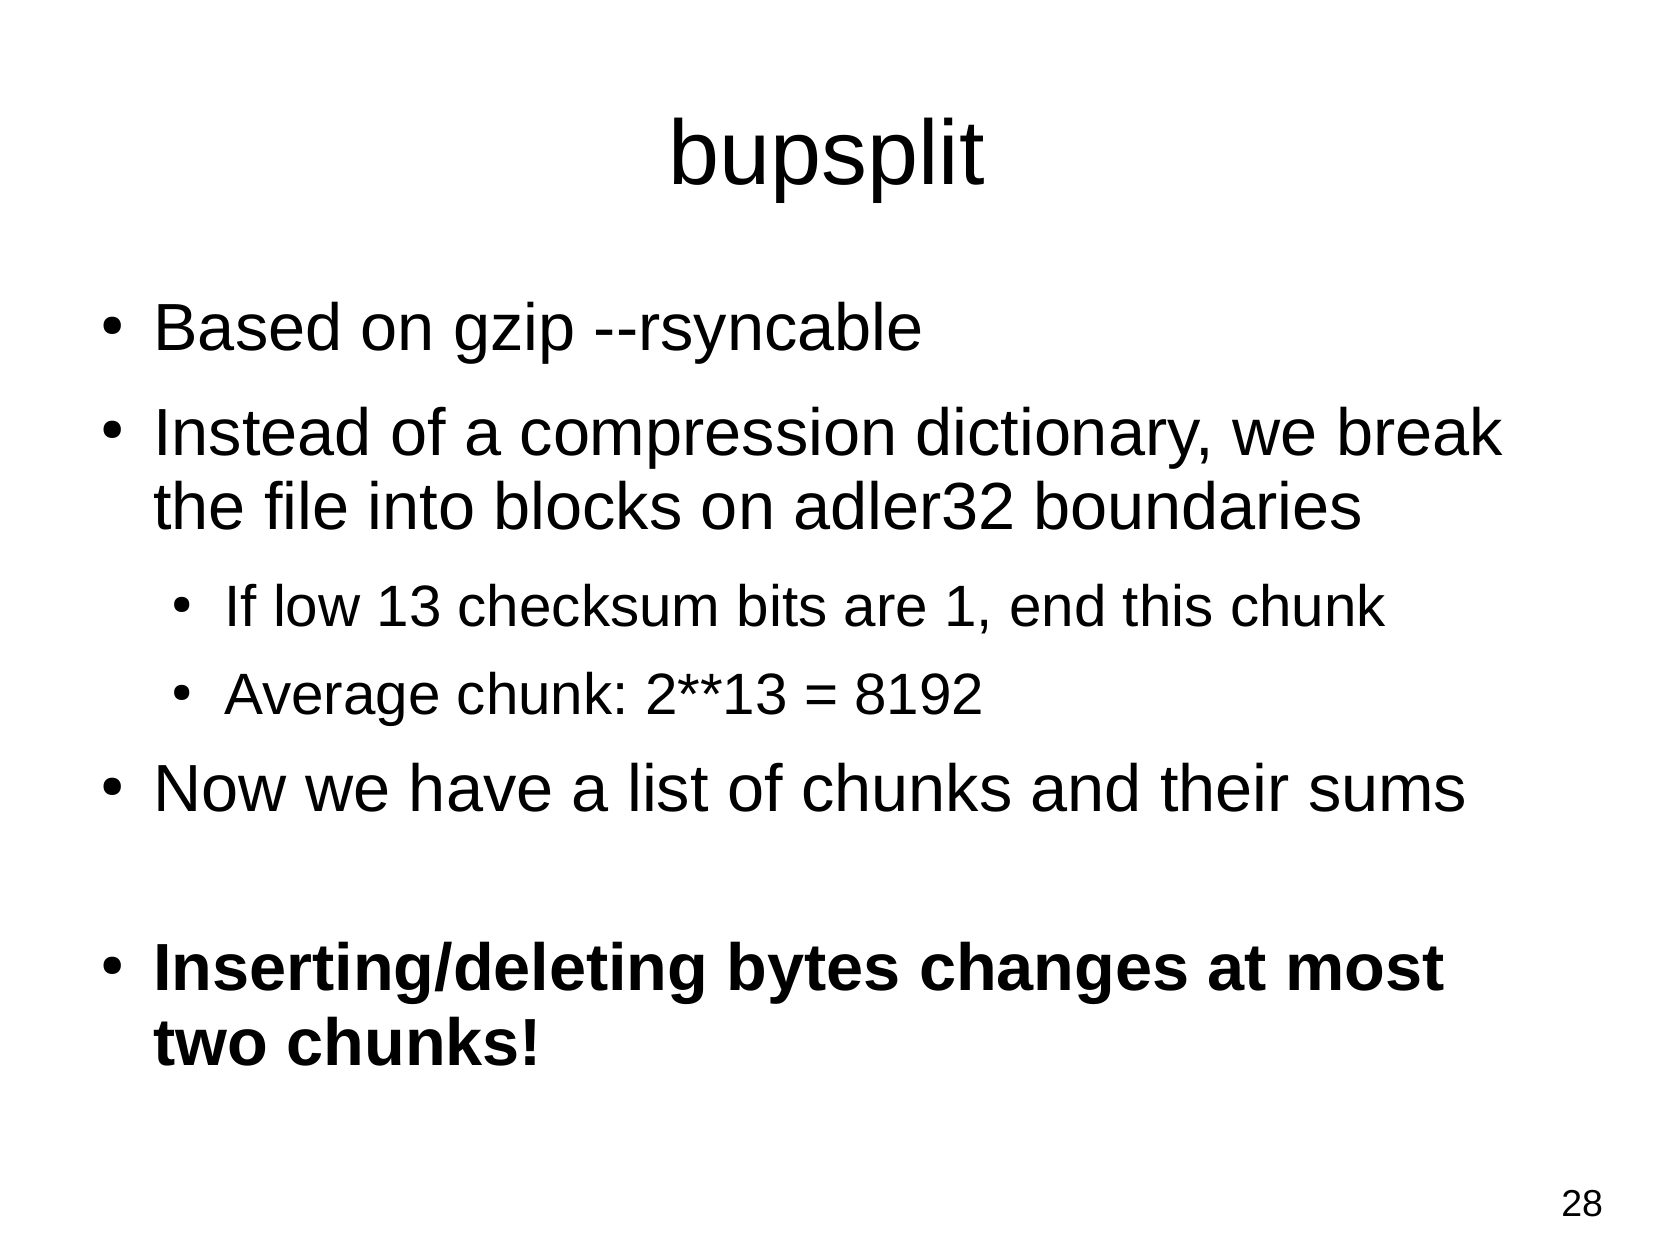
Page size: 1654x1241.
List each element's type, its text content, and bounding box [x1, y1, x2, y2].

list Based on gzip --rsyncable Instead of a compression dictionary, we break the file into blocks on adler32 boundaries If low 13 checksum bits are 1, end this chunk Average chunk: 2**13 = 8192 Now we have a list of chunks and their sums Inserting/deleting bytes changes at most two chunks! [82, 290, 1571, 1109]
text_box 28 [1546, 1174, 1619, 1232]
title bupsplit [82, 49, 1571, 257]
